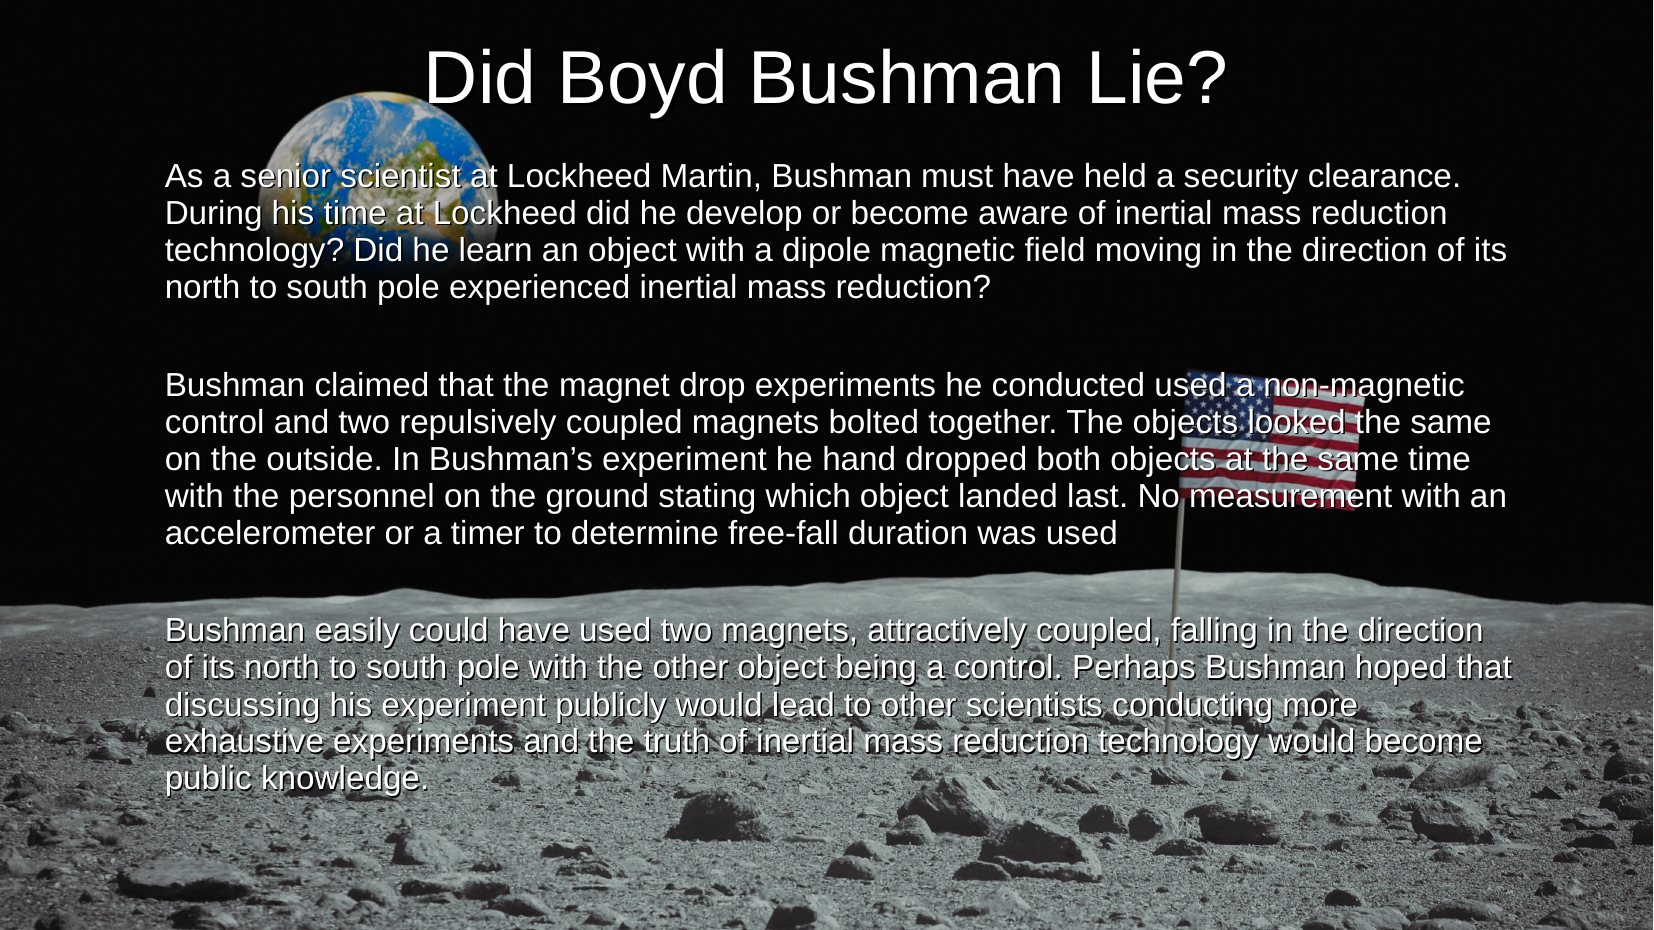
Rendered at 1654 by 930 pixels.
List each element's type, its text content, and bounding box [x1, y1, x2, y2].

title Did Boyd Bushman Lie? [82, 0, 1571, 156]
picture [0, 0, 1654, 930]
text_box As a senior scientist at Lockheed Martin, Bushman must have held a security clearance. During his time at Lockheed did he develop or become aware of inertial mass reduction technology? Did he learn an object with a dipole magnetic field moving in the direction of its north to south pole experienced inertial mass reduction? Bushman claimed that the magnet drop experiments he conducted used a non-magnetic control and two repulsively coupled magnets bolted together. The objects looked the same on the outside. In Bushman’s experiment he hand dropped both objects at the same time with the personnel on the ground stating which object landed last. No measurement with an accelerometer or a timer to determine free-fall duration was used Bushman easily could have used two magnets, attractively coupled, falling in the direction of its north to south pole with the other object being a control. Perhaps Bushman hoped that discussing his experiment publicly would lead to other scientists conducting more exhaustive experiments and the truth of inertial mass reduction technology would become public knowledge. [150, 150, 1538, 903]
